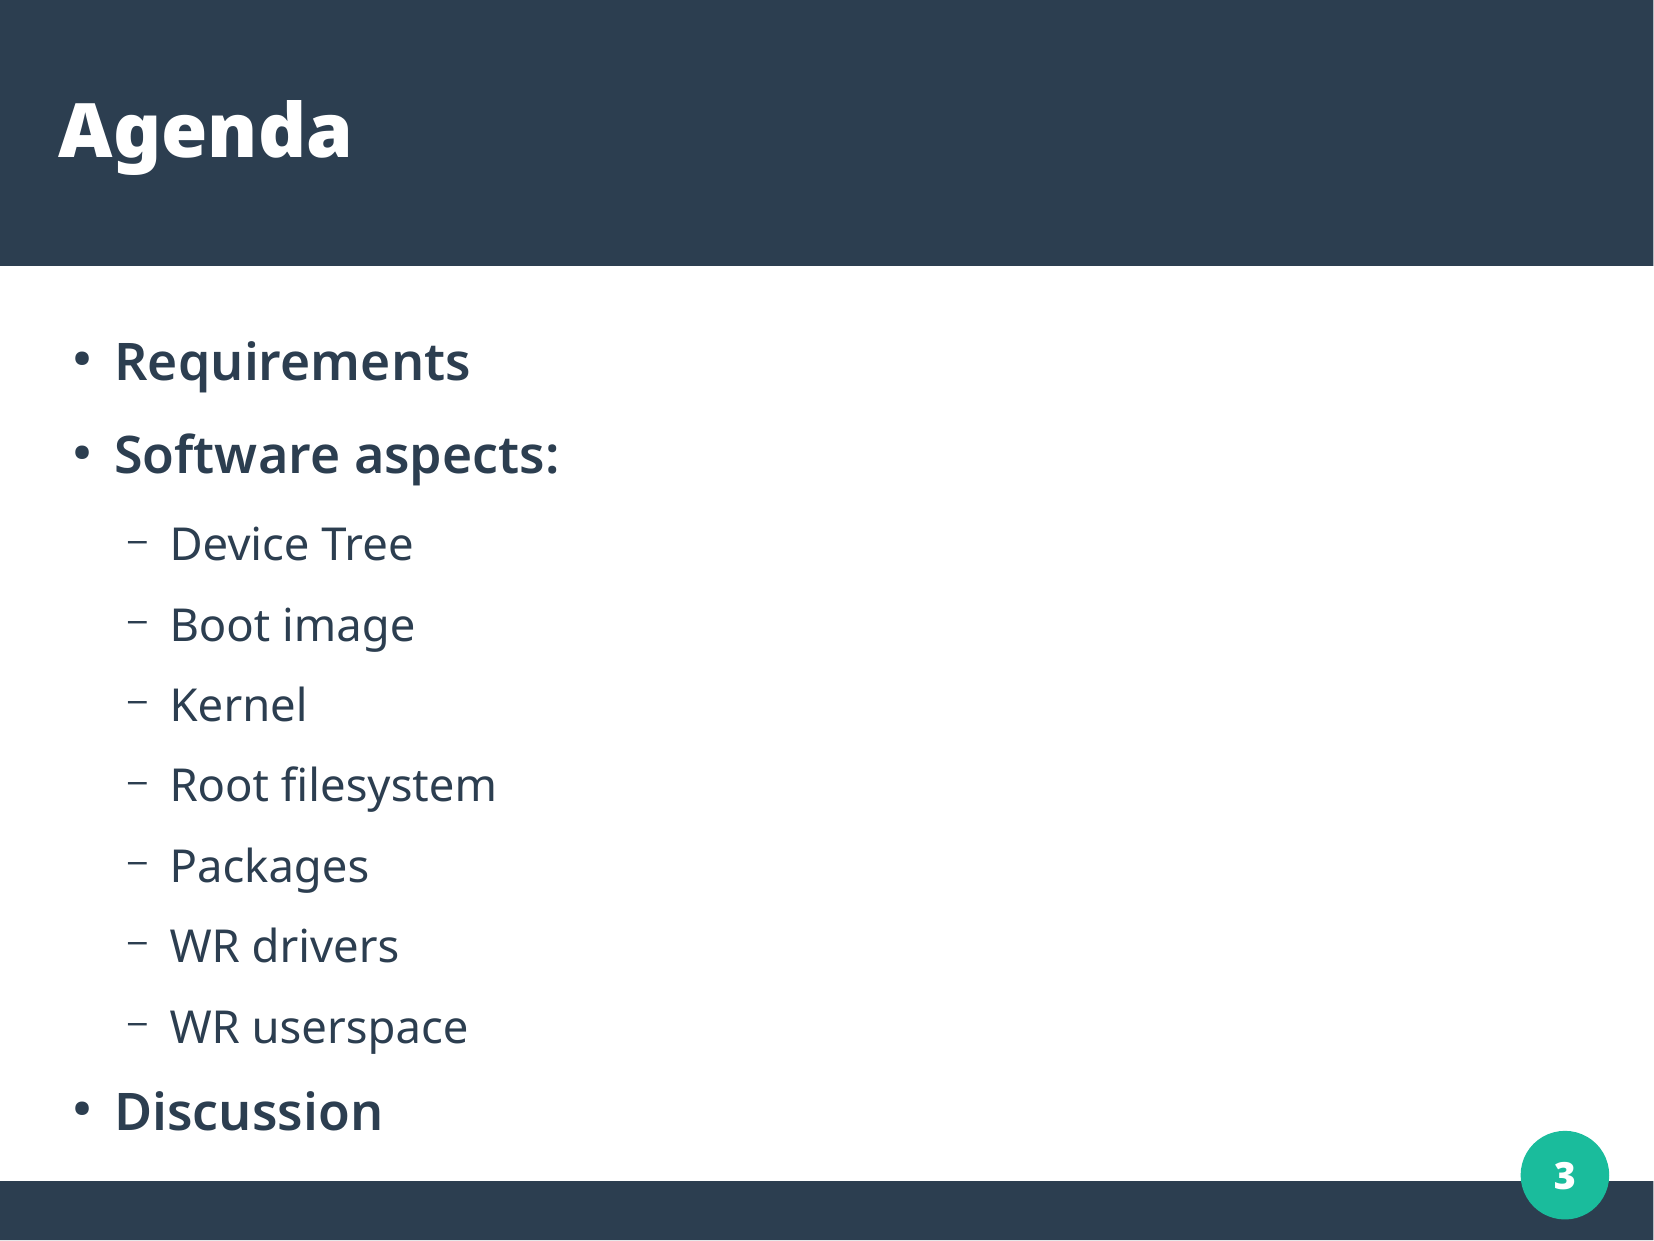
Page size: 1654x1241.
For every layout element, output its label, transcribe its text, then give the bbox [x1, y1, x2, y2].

title Agenda [58, 49, 1595, 207]
list Requirements Software aspects: Device Tree Boot image Kernel Root filesystem Packages WR drivers WR userspace Discussion [58, 324, 1595, 1152]
